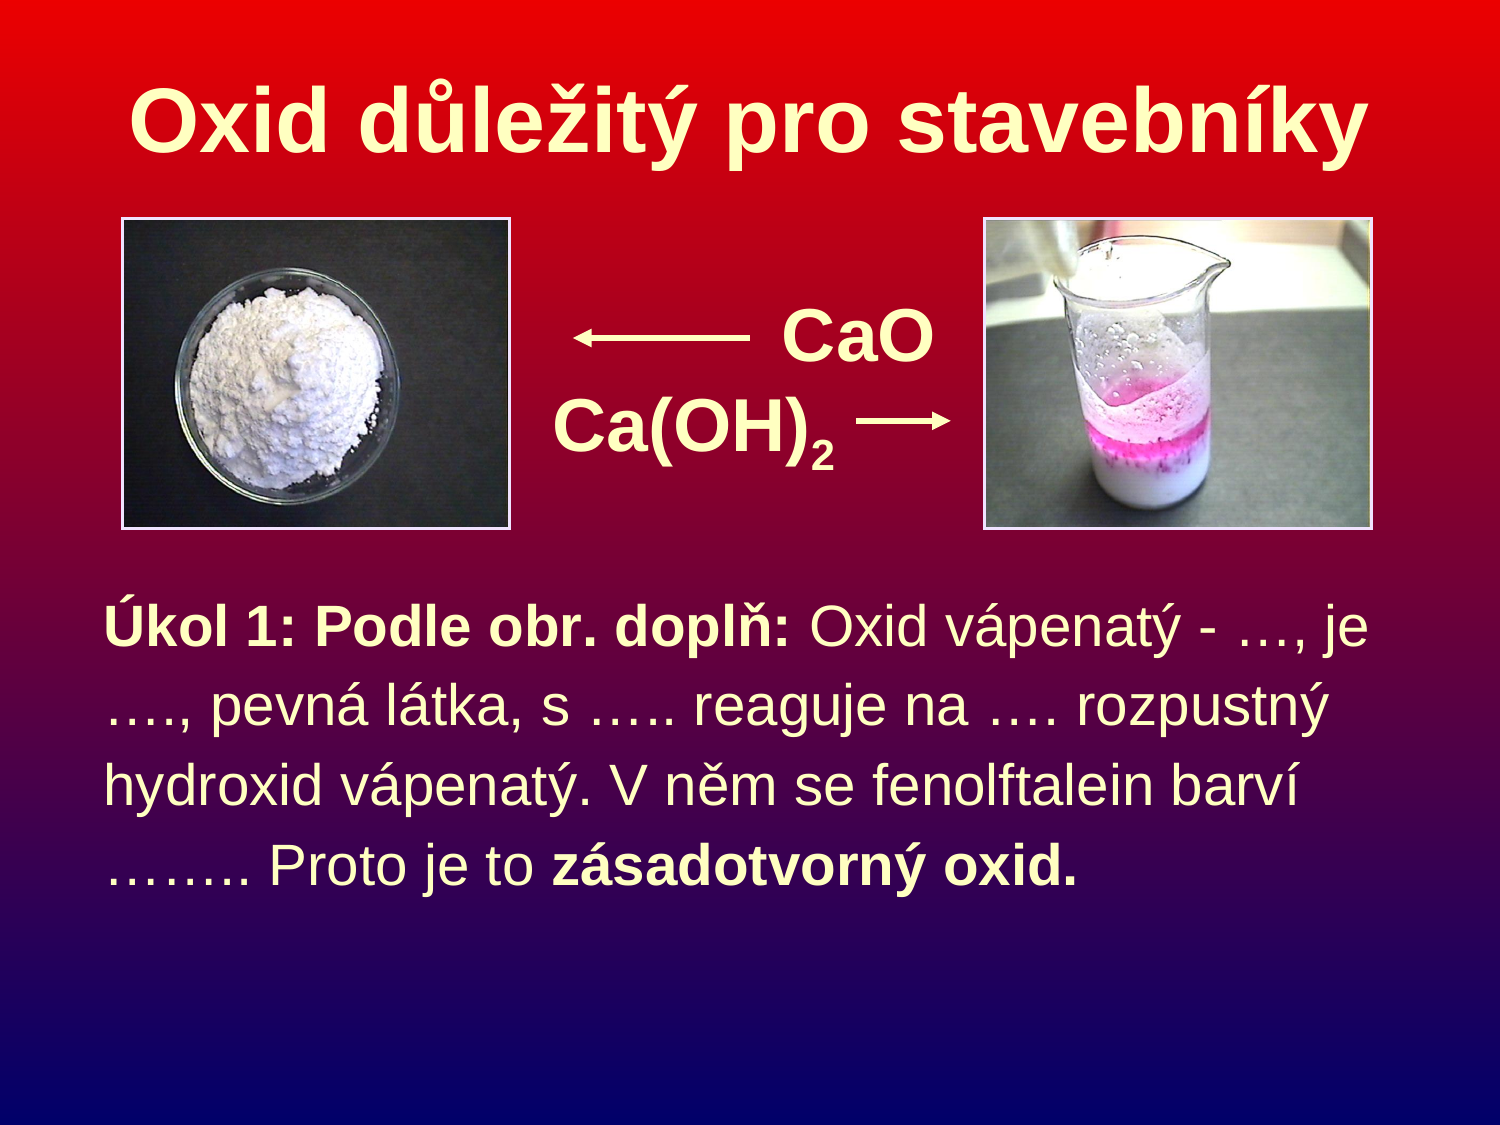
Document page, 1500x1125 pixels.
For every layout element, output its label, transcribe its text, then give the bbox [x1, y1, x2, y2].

list Úkol 1: Podle obr. doplň: Oxid vápenatý - …, je …., pevná látka, s ….. reaguje na …. rozpustný hydroxid vápenatý. V něm se fenolftalein barví …….. Proto je to zásadotvorný oxid. [88, 586, 1436, 965]
title Oxid důležitý pro stavebníky [75, 45, 1426, 197]
text_box [986, 220, 1371, 528]
text_box [123, 220, 508, 528]
text_box CaO Ca(OH)2 [537, 278, 951, 487]
